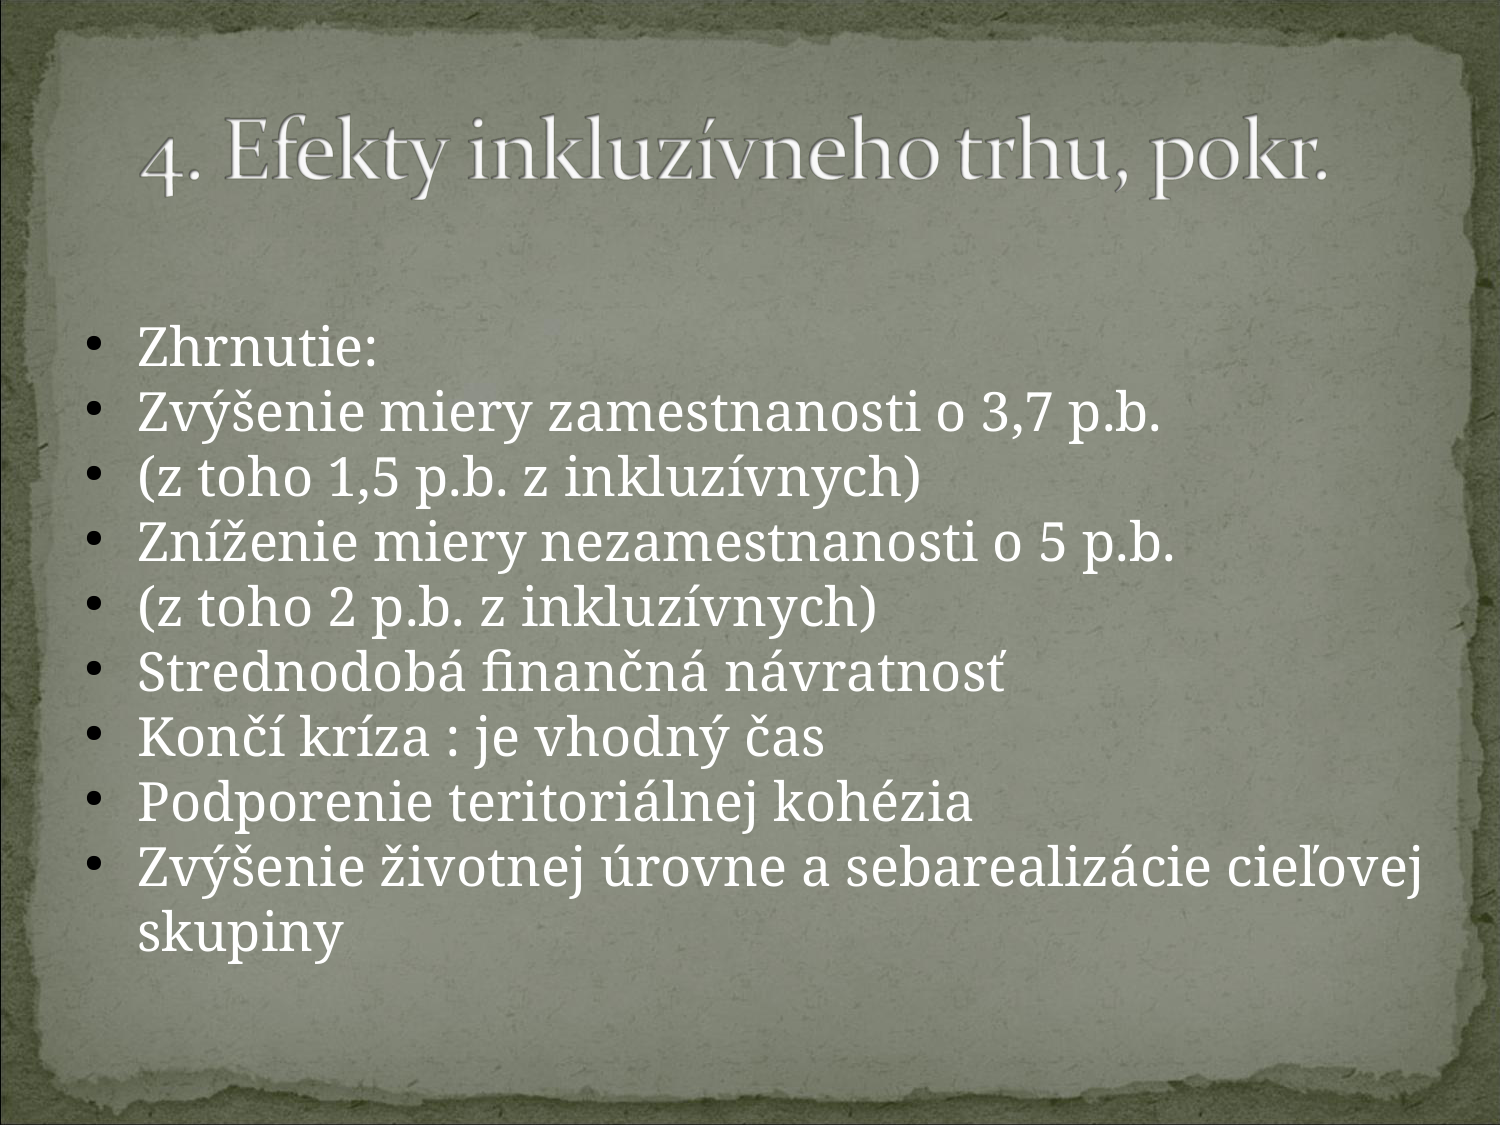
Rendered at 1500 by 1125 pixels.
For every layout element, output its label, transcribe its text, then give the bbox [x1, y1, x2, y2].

list Zhrnutie: Zvýšenie miery zamestnanosti o 3,7 p.b. (z toho 1,5 p.b. z inkluzívnych) Zníženie miery nezamestnanosti o 5 p.b. (z toho 2 p.b. z inkluzívnych) Strednodobá finančná návratnosť Končí kríza : je vhodný čas Podporenie teritoriálnej kohézia Zvýšenie životnej úrovne a sebarealizácie cieľovej skupiny [53, 305, 1447, 1114]
text_box [84, 33, 1480, 210]
picture [0, 0, 1500, 1125]
